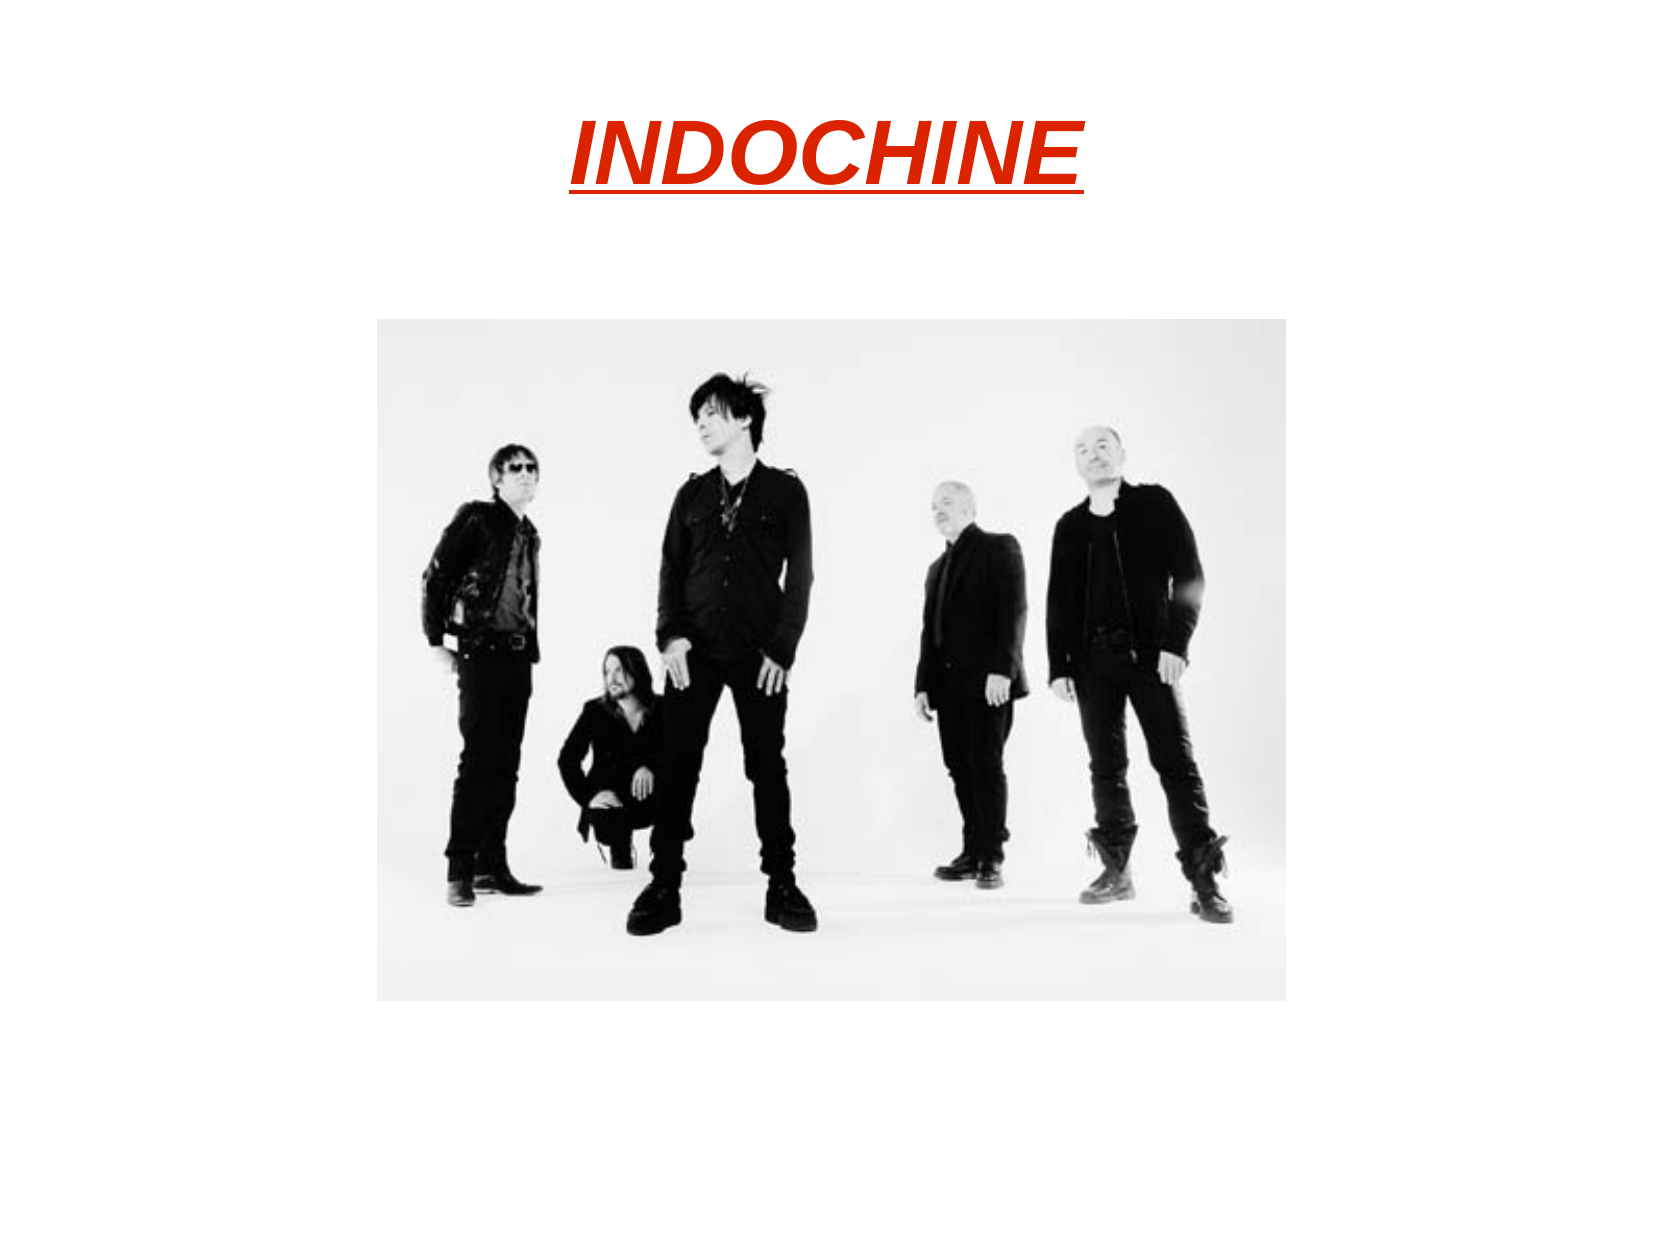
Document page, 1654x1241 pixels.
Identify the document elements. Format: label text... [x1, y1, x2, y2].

picture [377, 319, 1286, 1001]
subtitle [76, 295, 1565, 1114]
title INDOCHINE [82, 49, 1571, 257]
